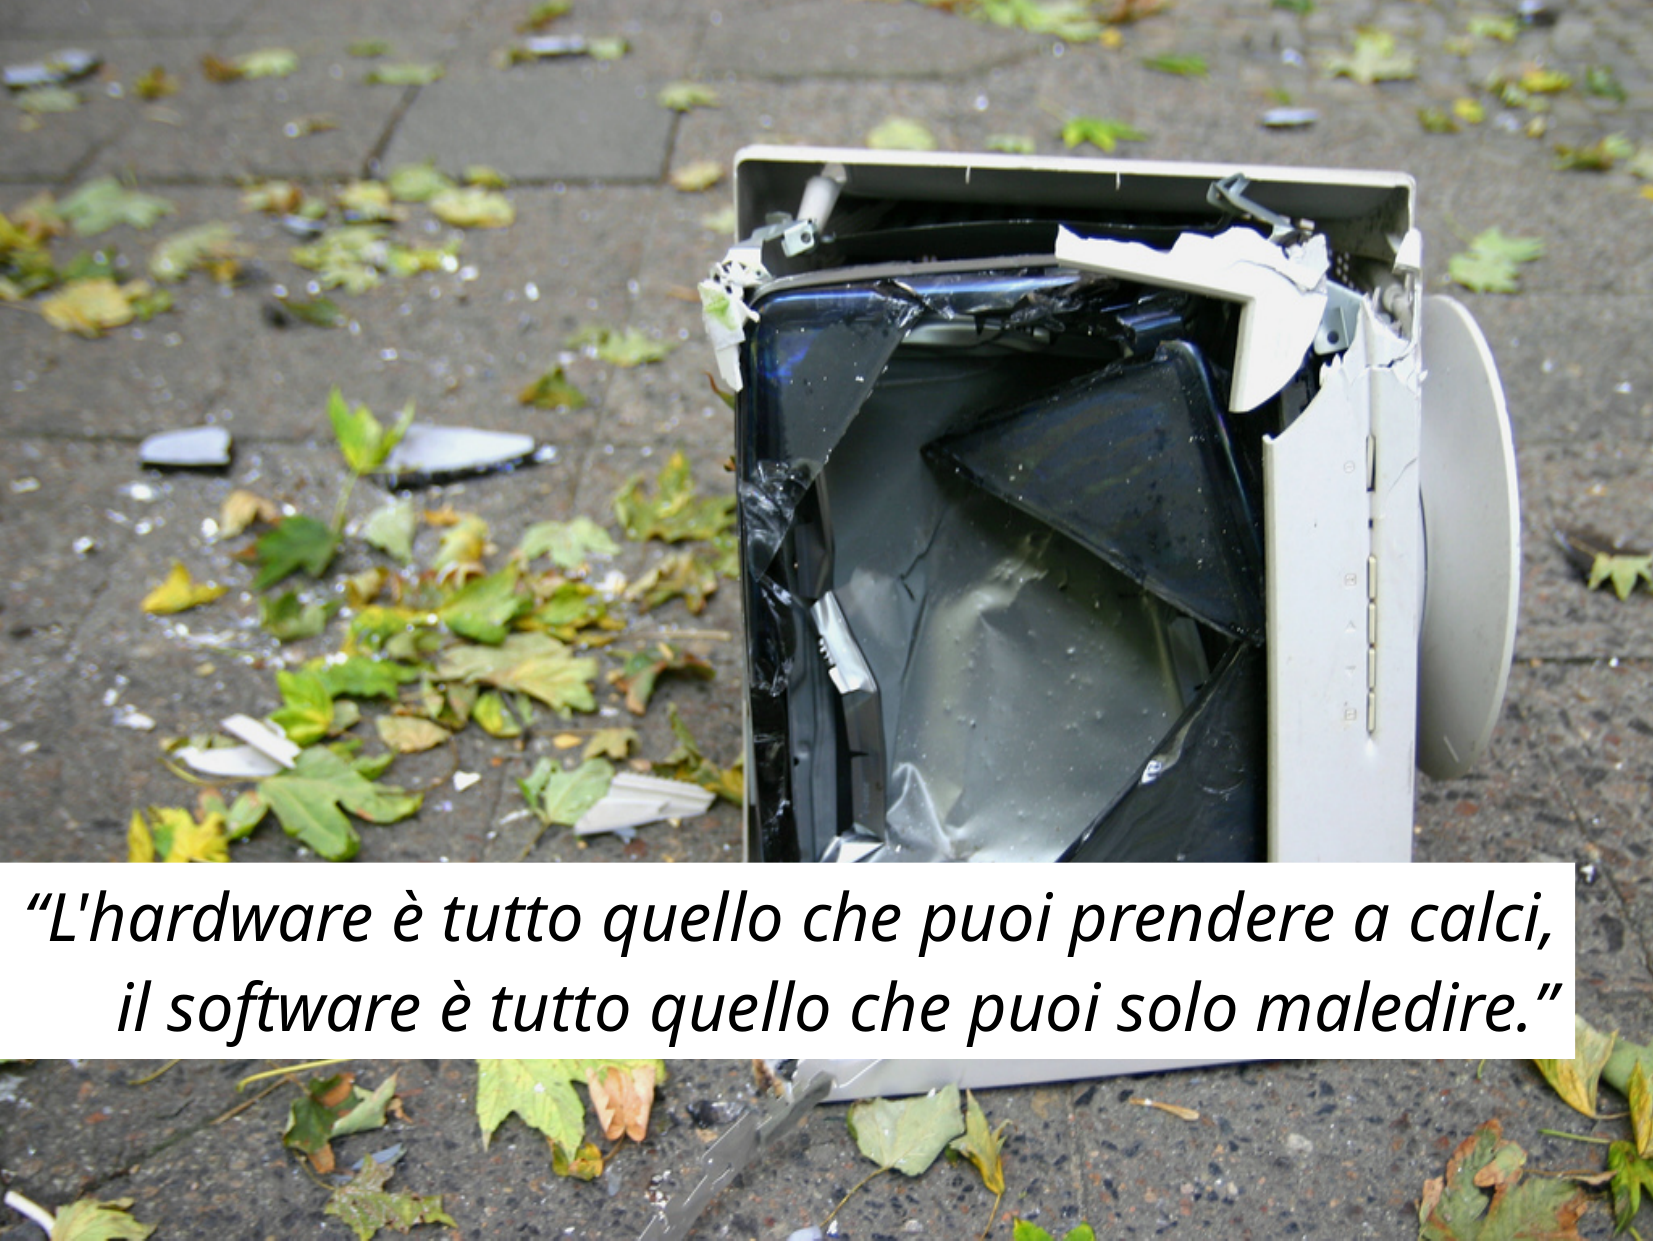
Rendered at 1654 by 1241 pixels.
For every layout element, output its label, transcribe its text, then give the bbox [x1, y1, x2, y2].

text_box “L'hardware è tutto quello che puoi prendere a calci, il software è tutto quello che puoi solo maledire.” [0, 862, 1576, 1027]
picture [0, 0, 1653, 1241]
